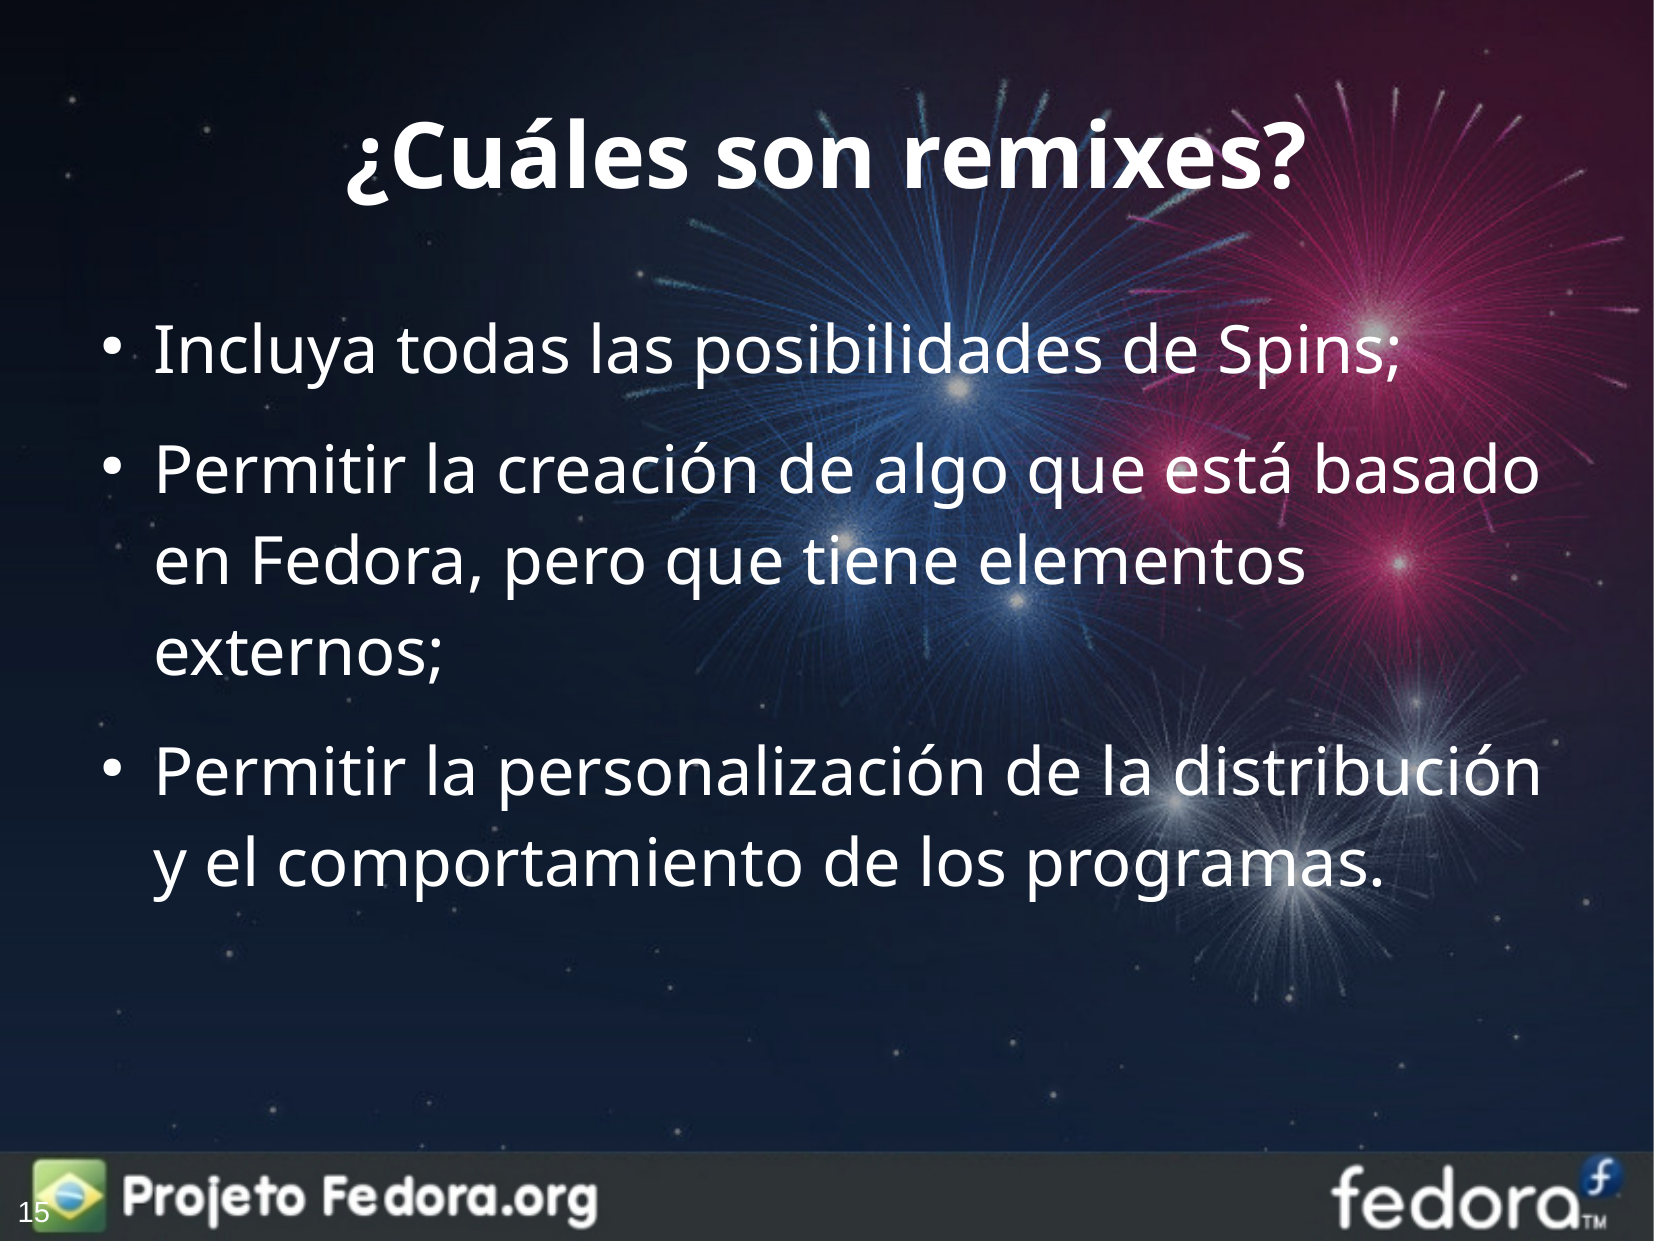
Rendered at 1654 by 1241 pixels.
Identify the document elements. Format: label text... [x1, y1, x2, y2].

picture [0, 0, 1654, 1241]
list Incluya todas las posibilidades de Spins; Permitir la creación de algo que está basado en Fedora, pero que tiene elementos externos; Permitir la personalización de la distribución y el comportamiento de los programas. [82, 302, 1571, 1134]
title ¿Cuáles son remixes? [82, 49, 1571, 257]
